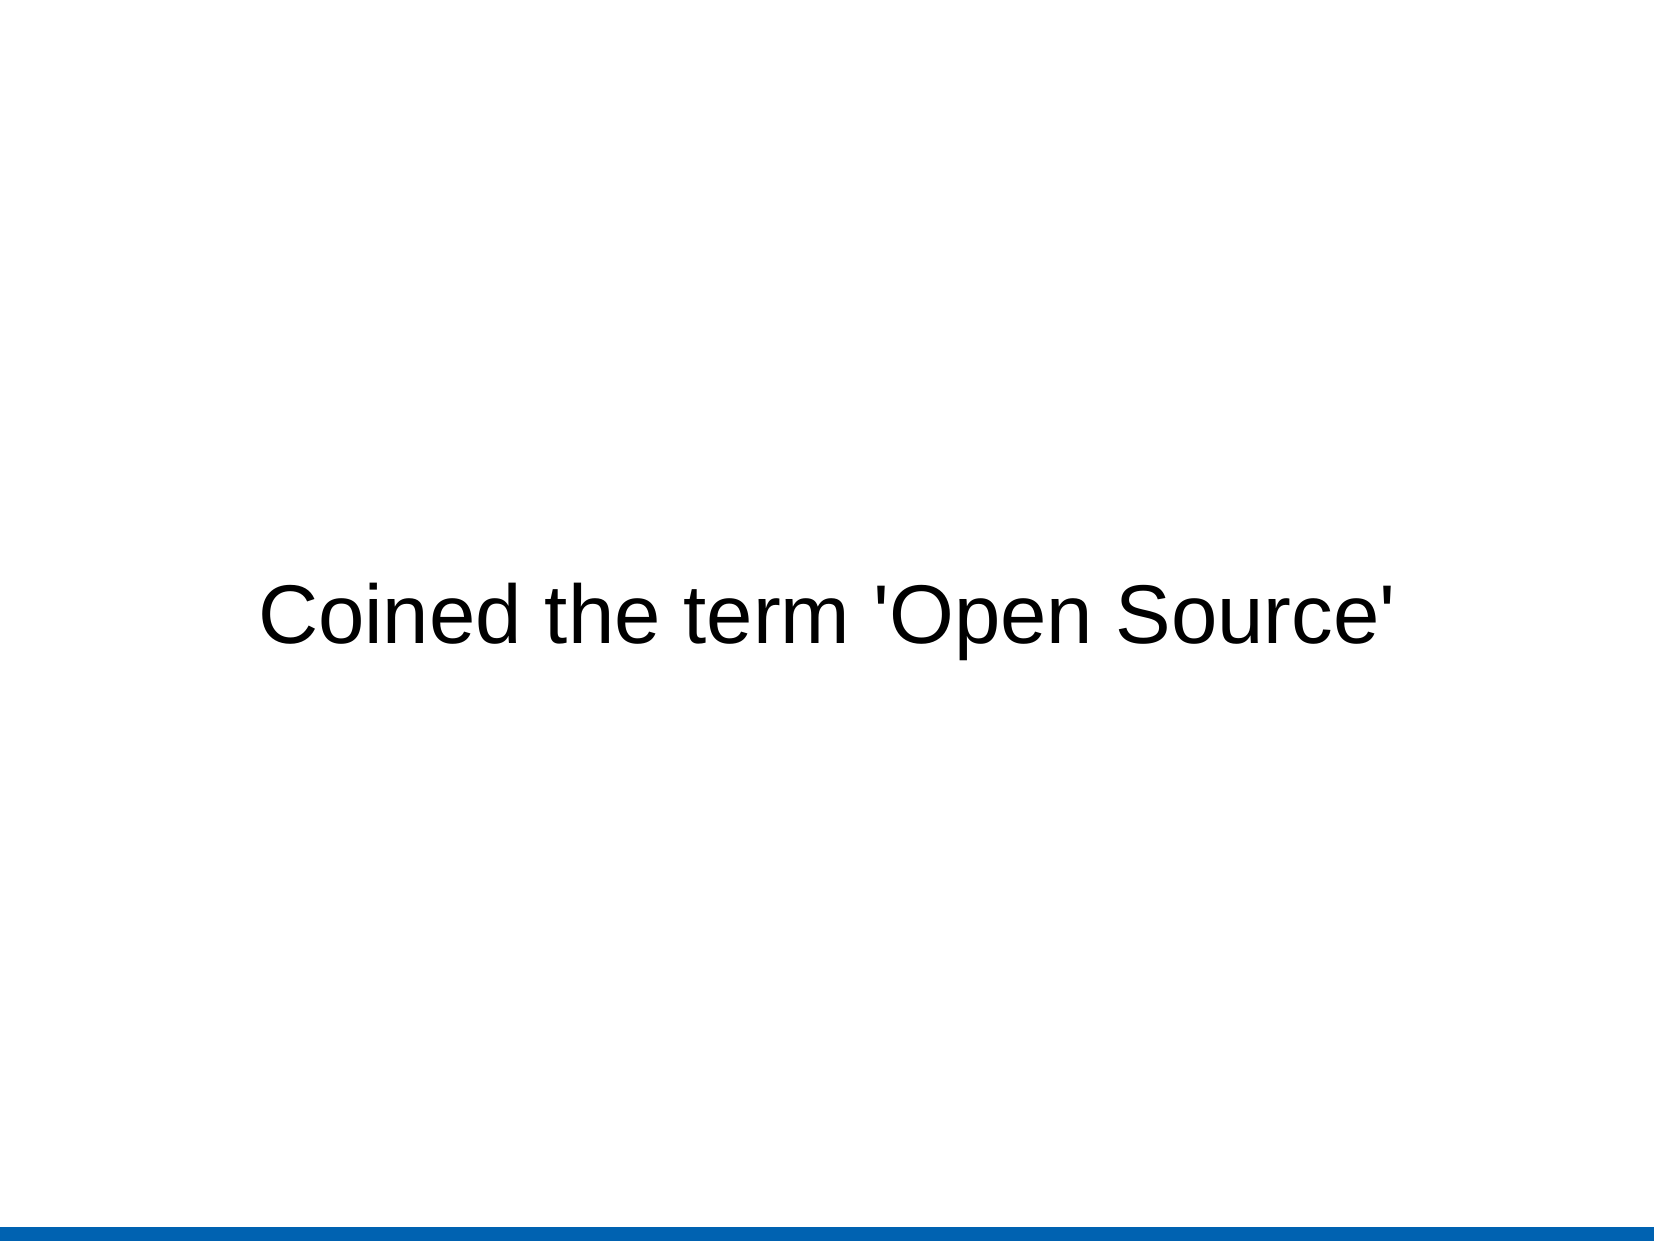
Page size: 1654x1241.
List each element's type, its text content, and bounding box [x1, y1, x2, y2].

subtitle Coined the term 'Open Source' [121, 110, 1534, 1119]
